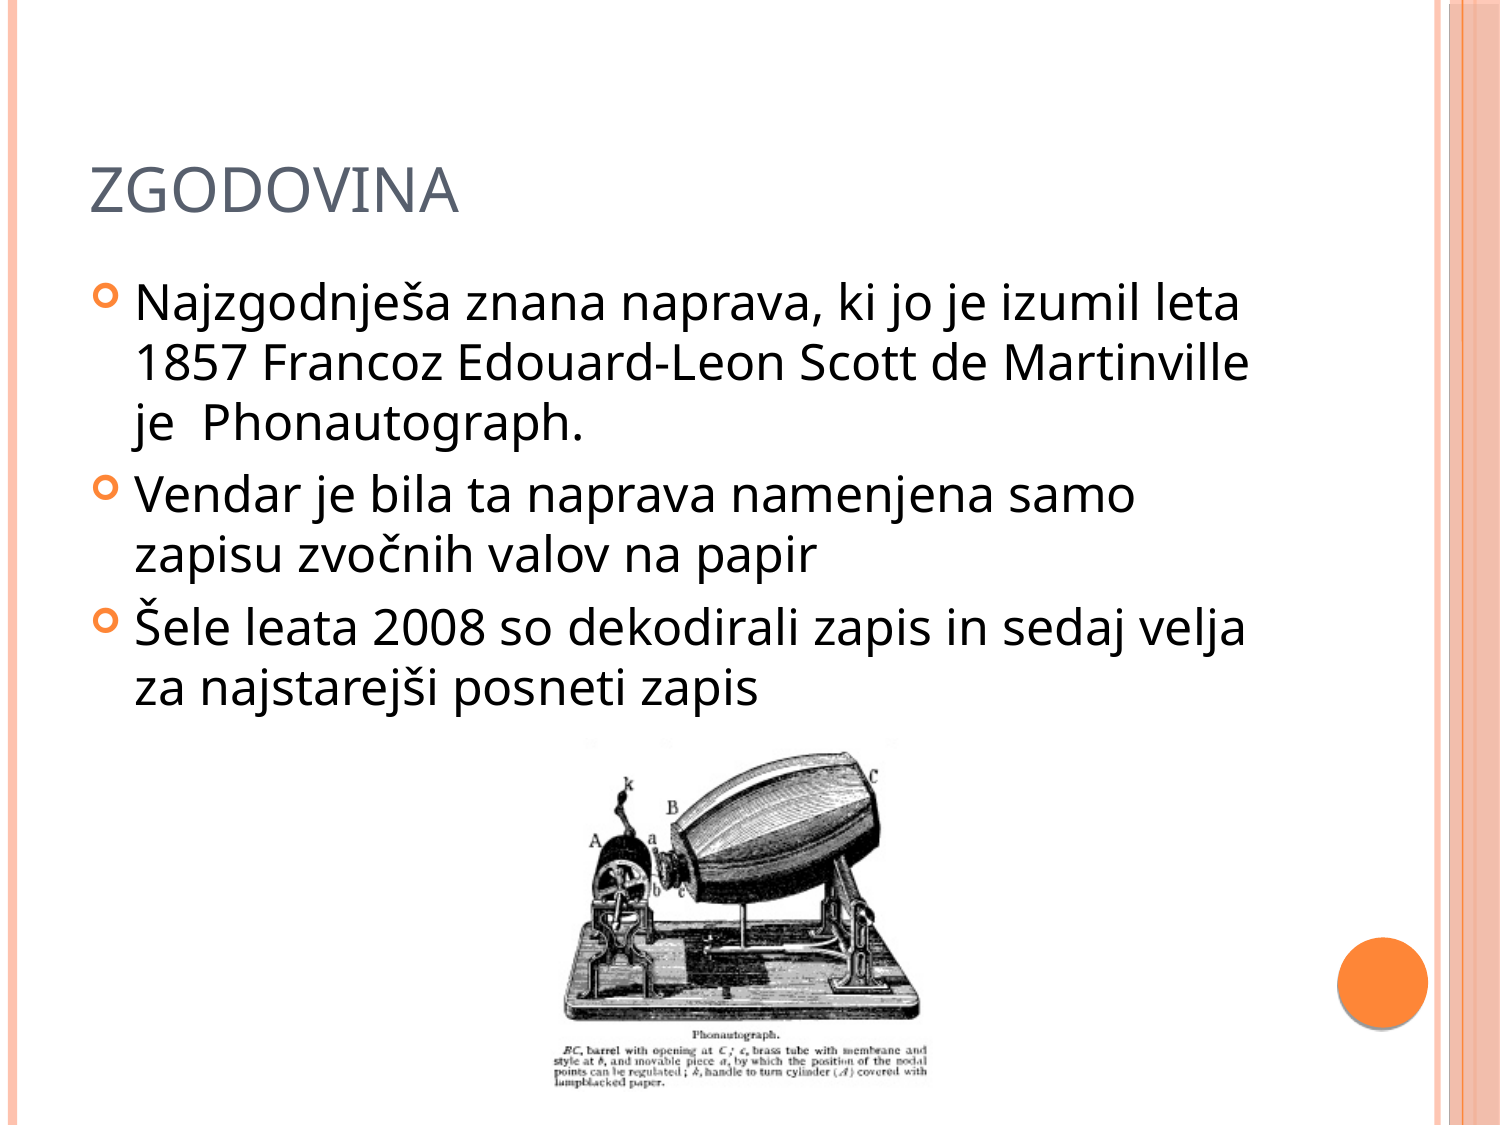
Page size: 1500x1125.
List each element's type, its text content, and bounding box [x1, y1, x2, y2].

list Najzgodnješa znana naprava, ki jo je izumil leta 1857 Francoz Edouard-Leon Scott de Martinville je Phonautograph. Vendar je bila ta naprava namenjena samo zapisu zvočnih valov na papir Šele leata 2008 so dekodirali zapis in sedaj velja za najstarejši posneti zapis [75, 262, 1300, 1062]
title Zgodovina [75, 45, 1300, 233]
picture [550, 738, 933, 1092]
